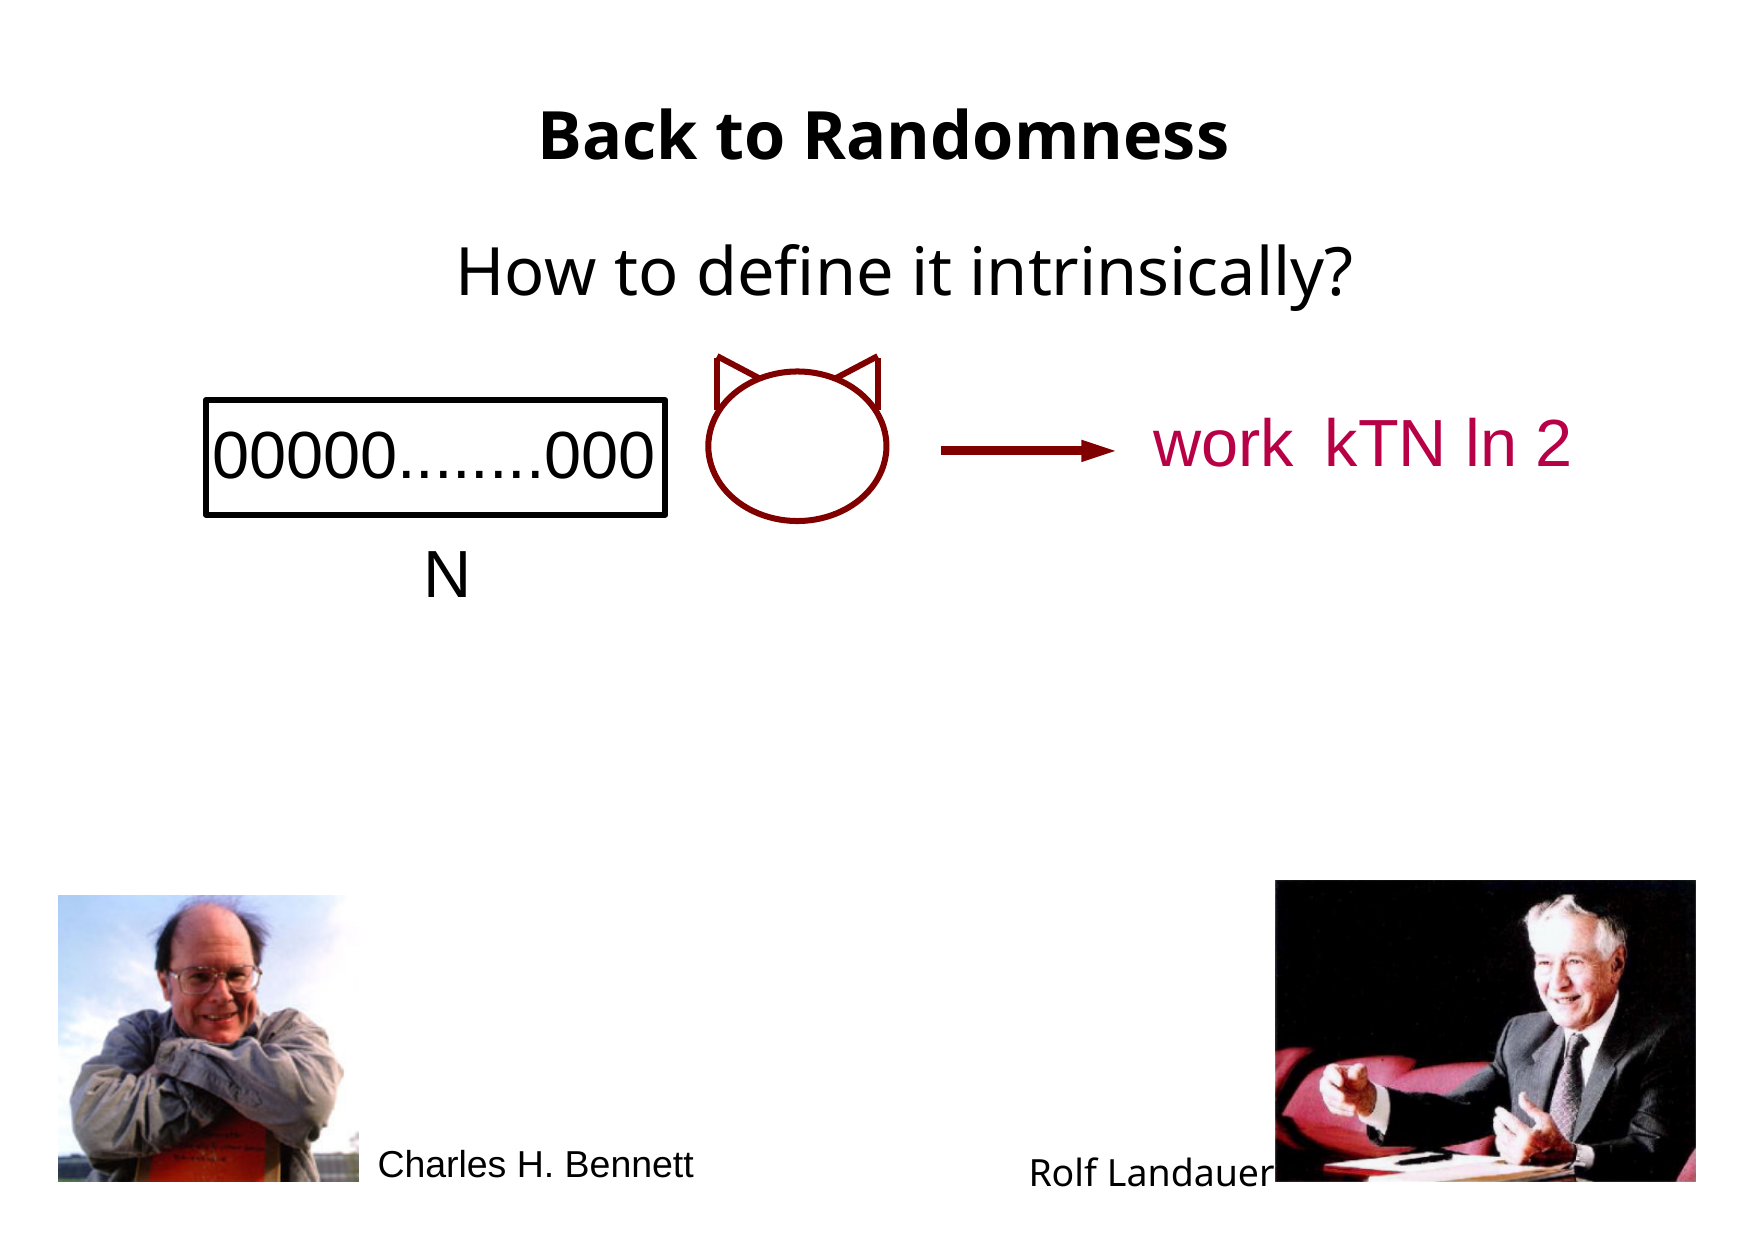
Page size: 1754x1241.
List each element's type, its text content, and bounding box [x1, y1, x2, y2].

text_box 00000........000 [209, 407, 662, 503]
text_box 00000........000 [194, 407, 203, 503]
text_box 00000........000 [668, 407, 675, 503]
text_box N [405, 526, 490, 622]
text_box kTN ln 2 [1306, 395, 1665, 491]
text_box Rolf Landauer [1013, 1138, 1473, 1196]
picture [58, 895, 359, 1182]
text_box work [1135, 395, 1306, 491]
text_box Back to Randomness [522, 81, 1710, 171]
picture [1275, 880, 1696, 1182]
text_box How to define it intrinsically? [440, 217, 1628, 307]
text_box Charles H. Bennett [363, 1135, 887, 1199]
